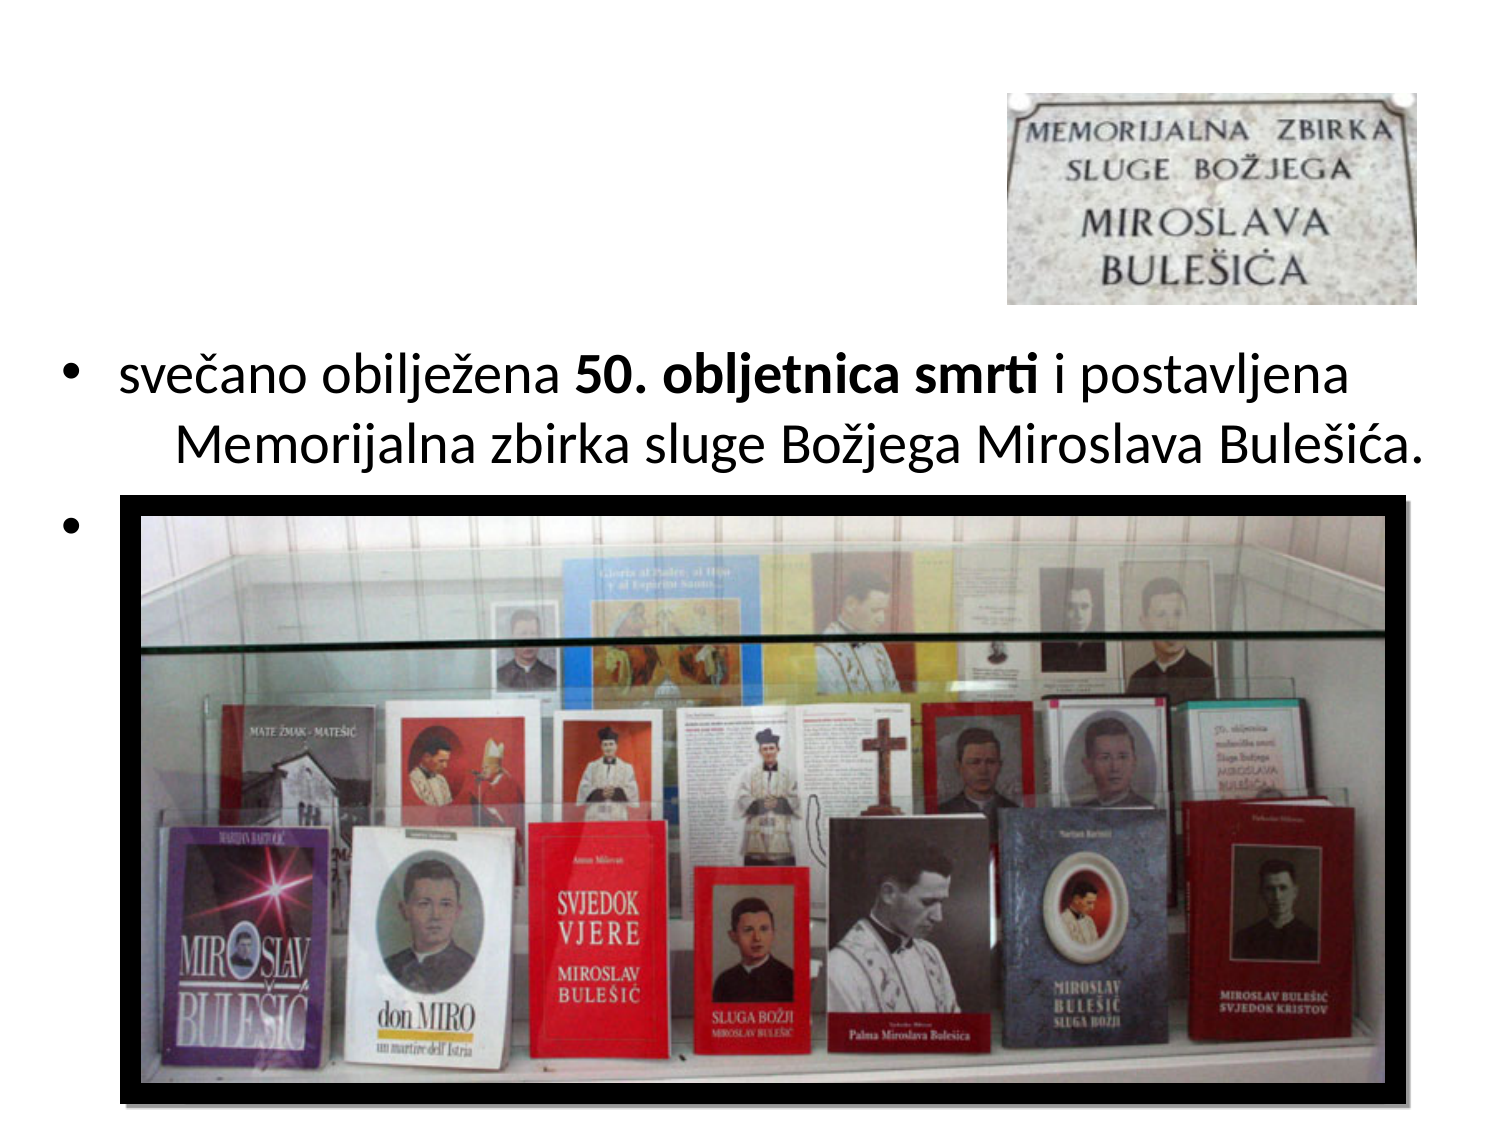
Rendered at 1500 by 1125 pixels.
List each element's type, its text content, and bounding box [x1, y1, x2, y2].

picture [1007, 93, 1417, 305]
title U Svetvinčentu 1997. [75, 45, 1426, 233]
list svečano obilježena 50. obljetnica smrti i postavljena Memorijalna zbirka sluge Božjega Miroslava Bulešića. [46, 328, 1500, 652]
picture [140, 515, 1386, 1084]
